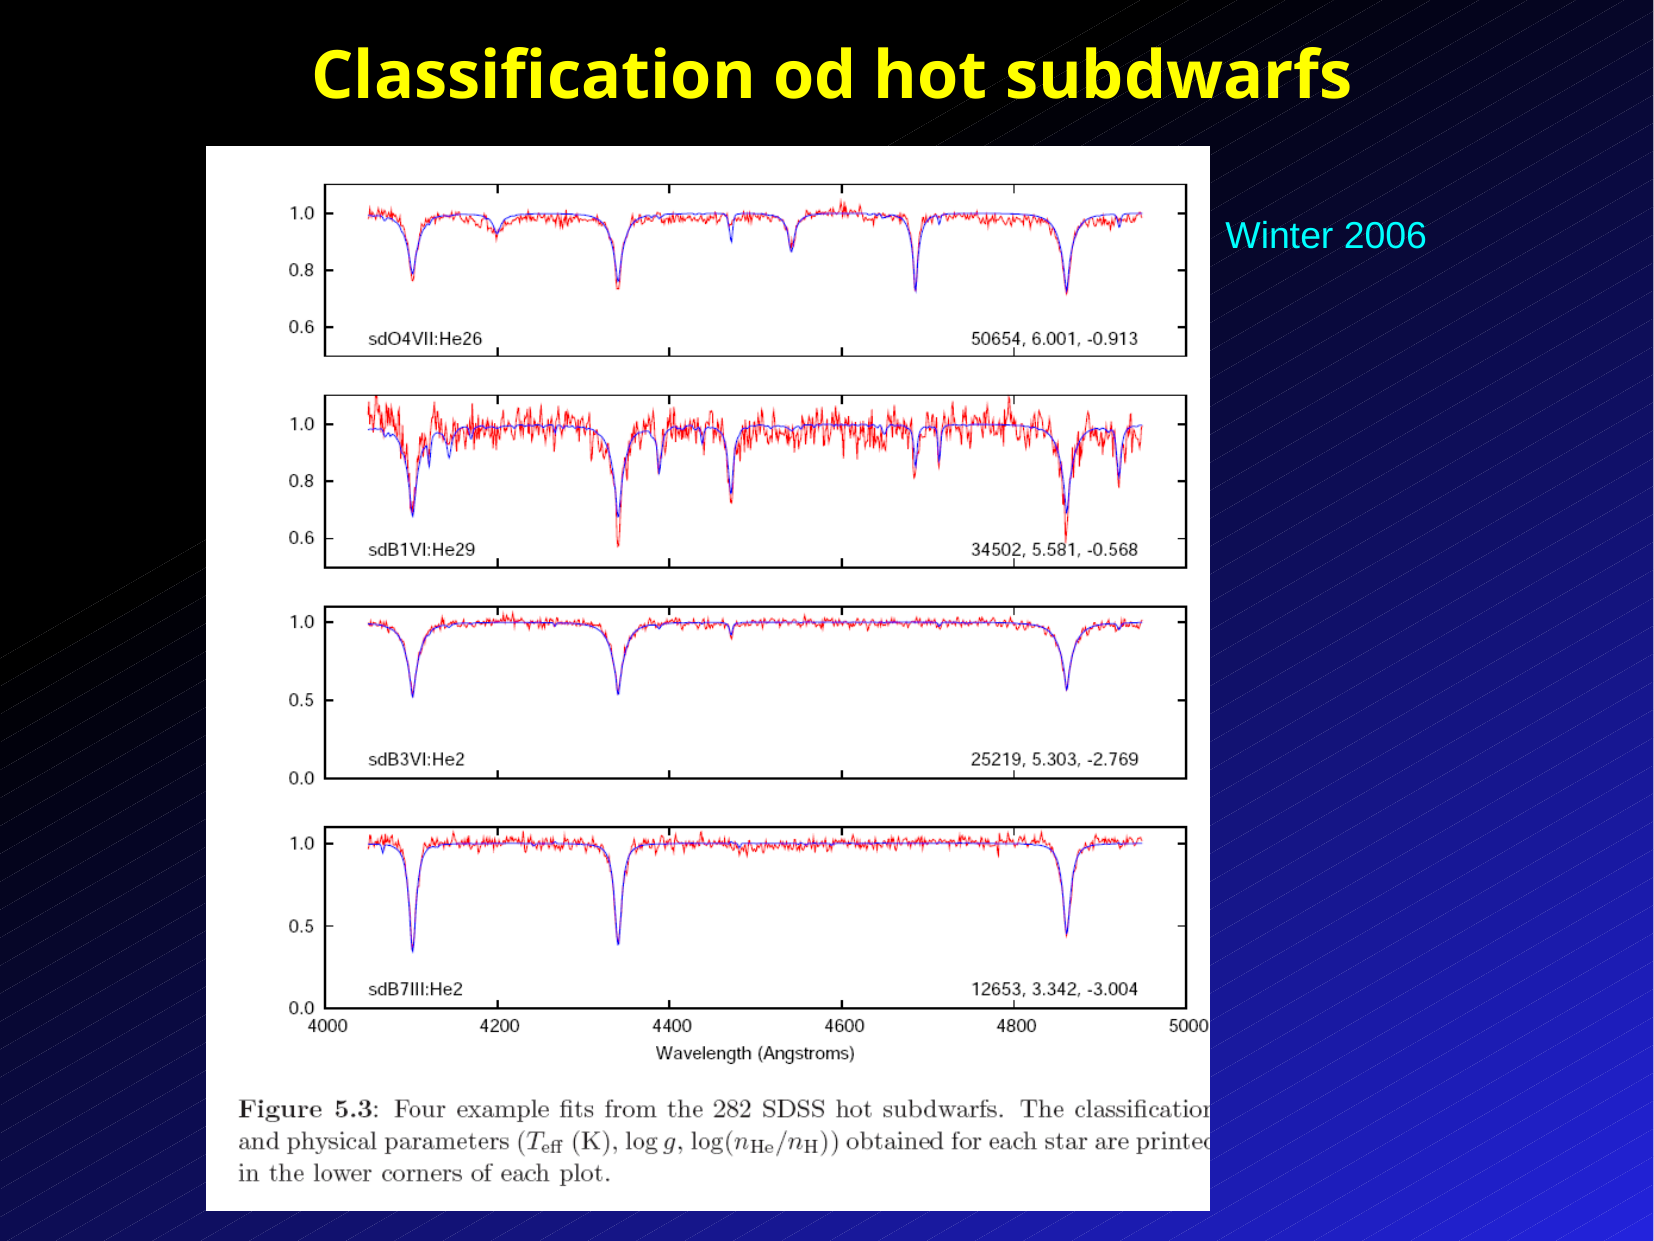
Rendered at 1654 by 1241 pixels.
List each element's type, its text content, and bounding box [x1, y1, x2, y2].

title Classification od hot subdwarfs [88, 27, 1577, 119]
picture [206, 146, 1210, 1211]
text_box Winter 2006 [1210, 206, 1536, 266]
